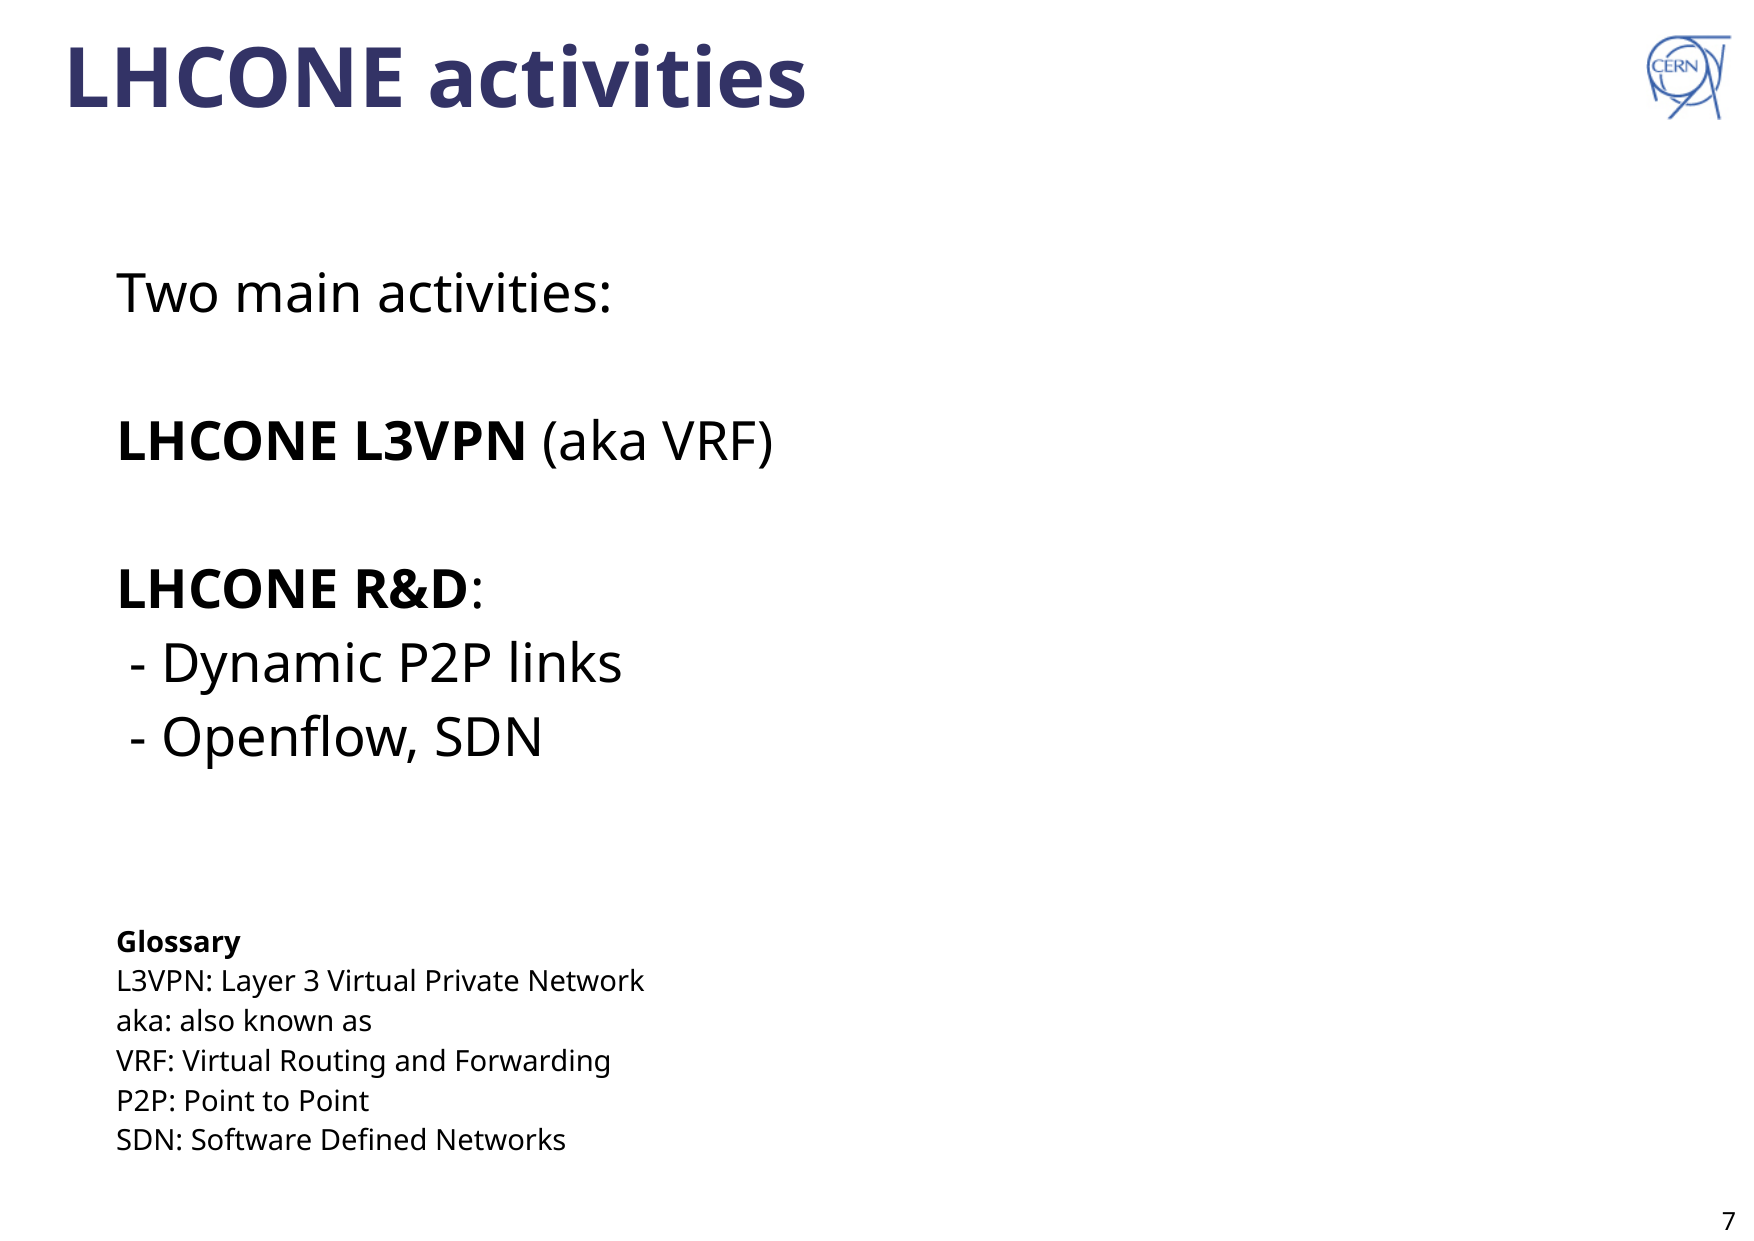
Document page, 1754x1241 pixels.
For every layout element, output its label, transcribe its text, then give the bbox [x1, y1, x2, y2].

picture [1646, 34, 1732, 120]
text_box Two main activities: LHCONE L3VPN (aka VRF) LHCONE R&D: - Dynamic P2P links - Openflow, SDN Glossary L3VPN: Layer 3 Virtual Private Network aka: also known as VRF: Virtual Routing and Forwarding P2P: Point to Point SDN: Software Defined Networks [101, 247, 1549, 1064]
title LHCONE activities [63, 0, 1621, 166]
